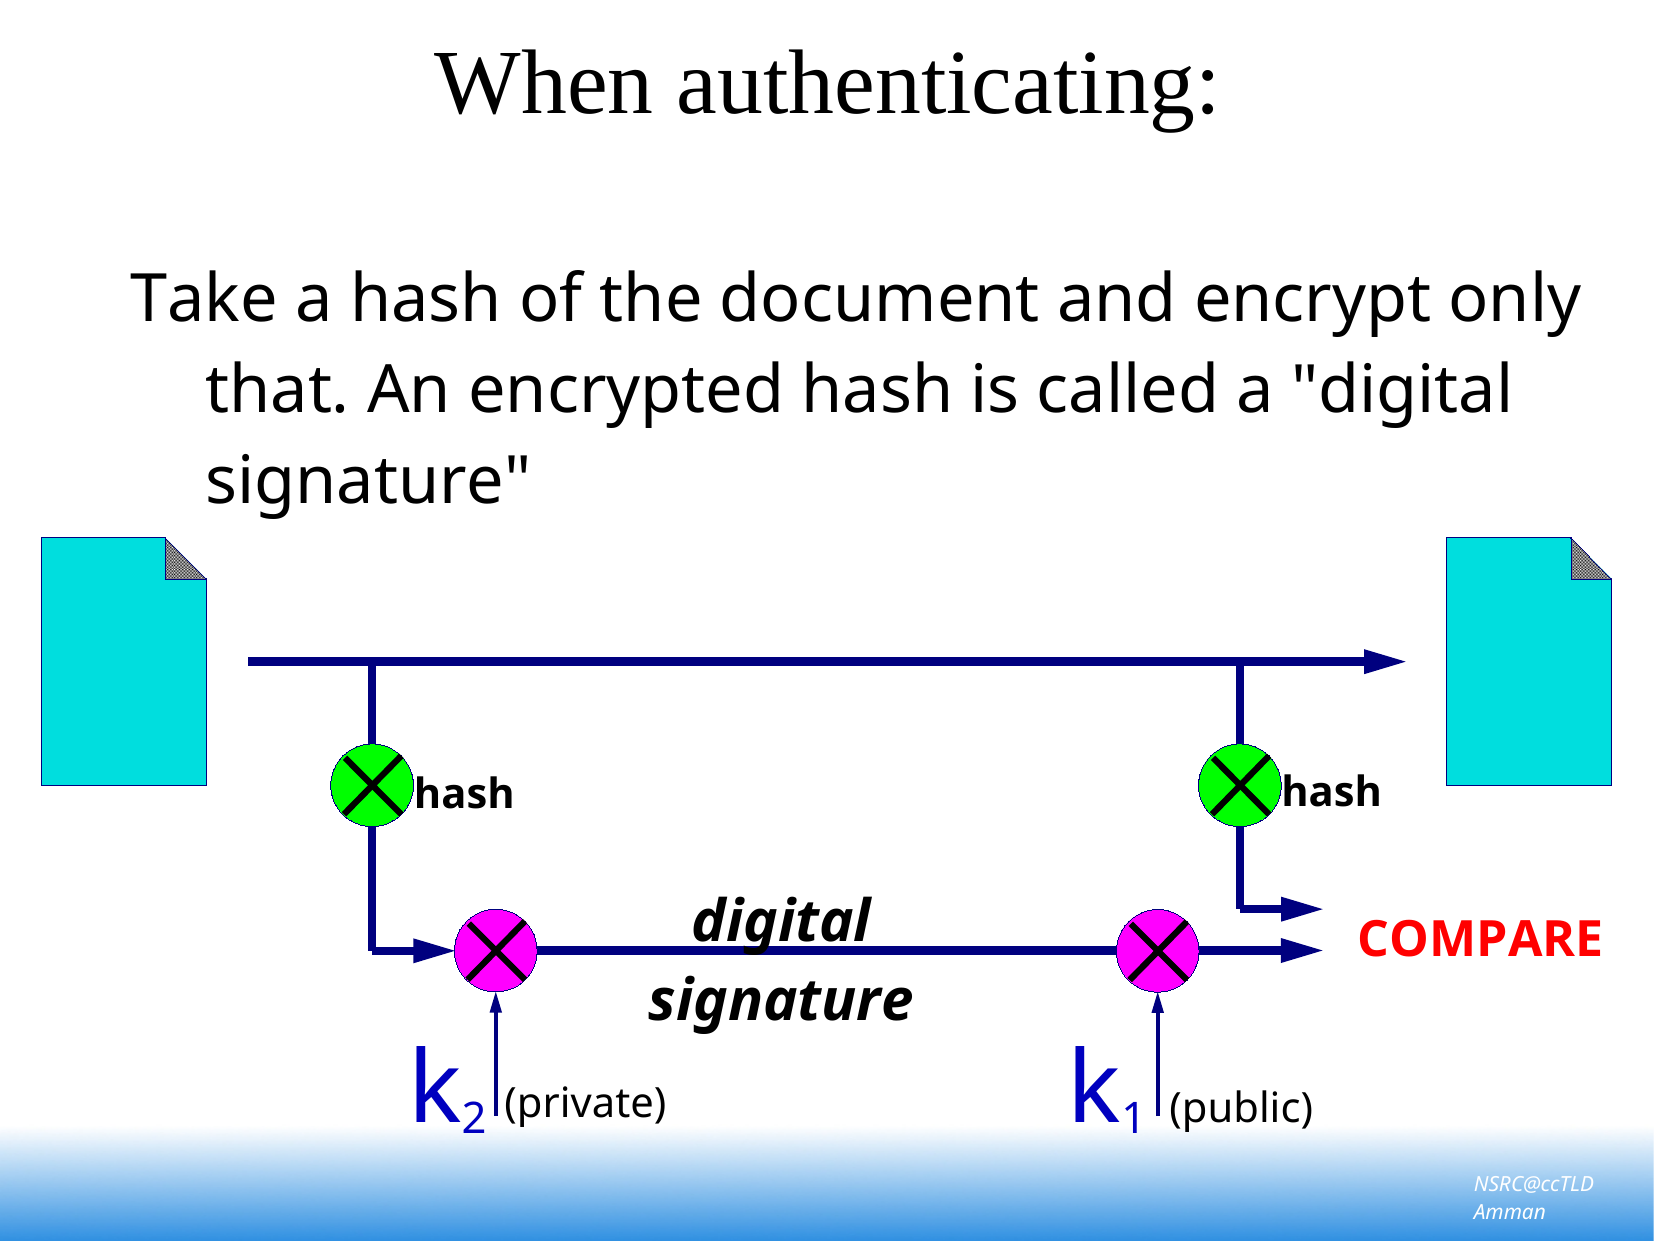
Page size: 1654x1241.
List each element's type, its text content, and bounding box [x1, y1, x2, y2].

text_box [469, 957, 523, 992]
text_box [41, 537, 207, 786]
text_box [502, 924, 538, 977]
text_box k2 [408, 1015, 487, 1152]
text_box [378, 758, 413, 812]
text_box hash [1281, 761, 1383, 819]
text_box k1 [1067, 1015, 1147, 1152]
picture [0, 1124, 1654, 1241]
text_box [1164, 924, 1200, 977]
text_box digital signature [648, 879, 915, 1038]
text_box [454, 909, 522, 982]
text_box [1116, 909, 1185, 993]
text_box [1198, 743, 1267, 827]
text_box (public) [1169, 1078, 1314, 1136]
text_box (private) [504, 1073, 667, 1131]
text_box [1446, 537, 1612, 786]
title When authenticating: [309, 32, 1348, 148]
text_box [330, 743, 399, 827]
text_box [1246, 759, 1281, 812]
text_box hash [413, 764, 516, 822]
text_box COMPARE [1357, 903, 1604, 972]
list Take a hash of the document and encrypt only that. An encrypted hash is called a "digital signature" [130, 250, 1609, 546]
